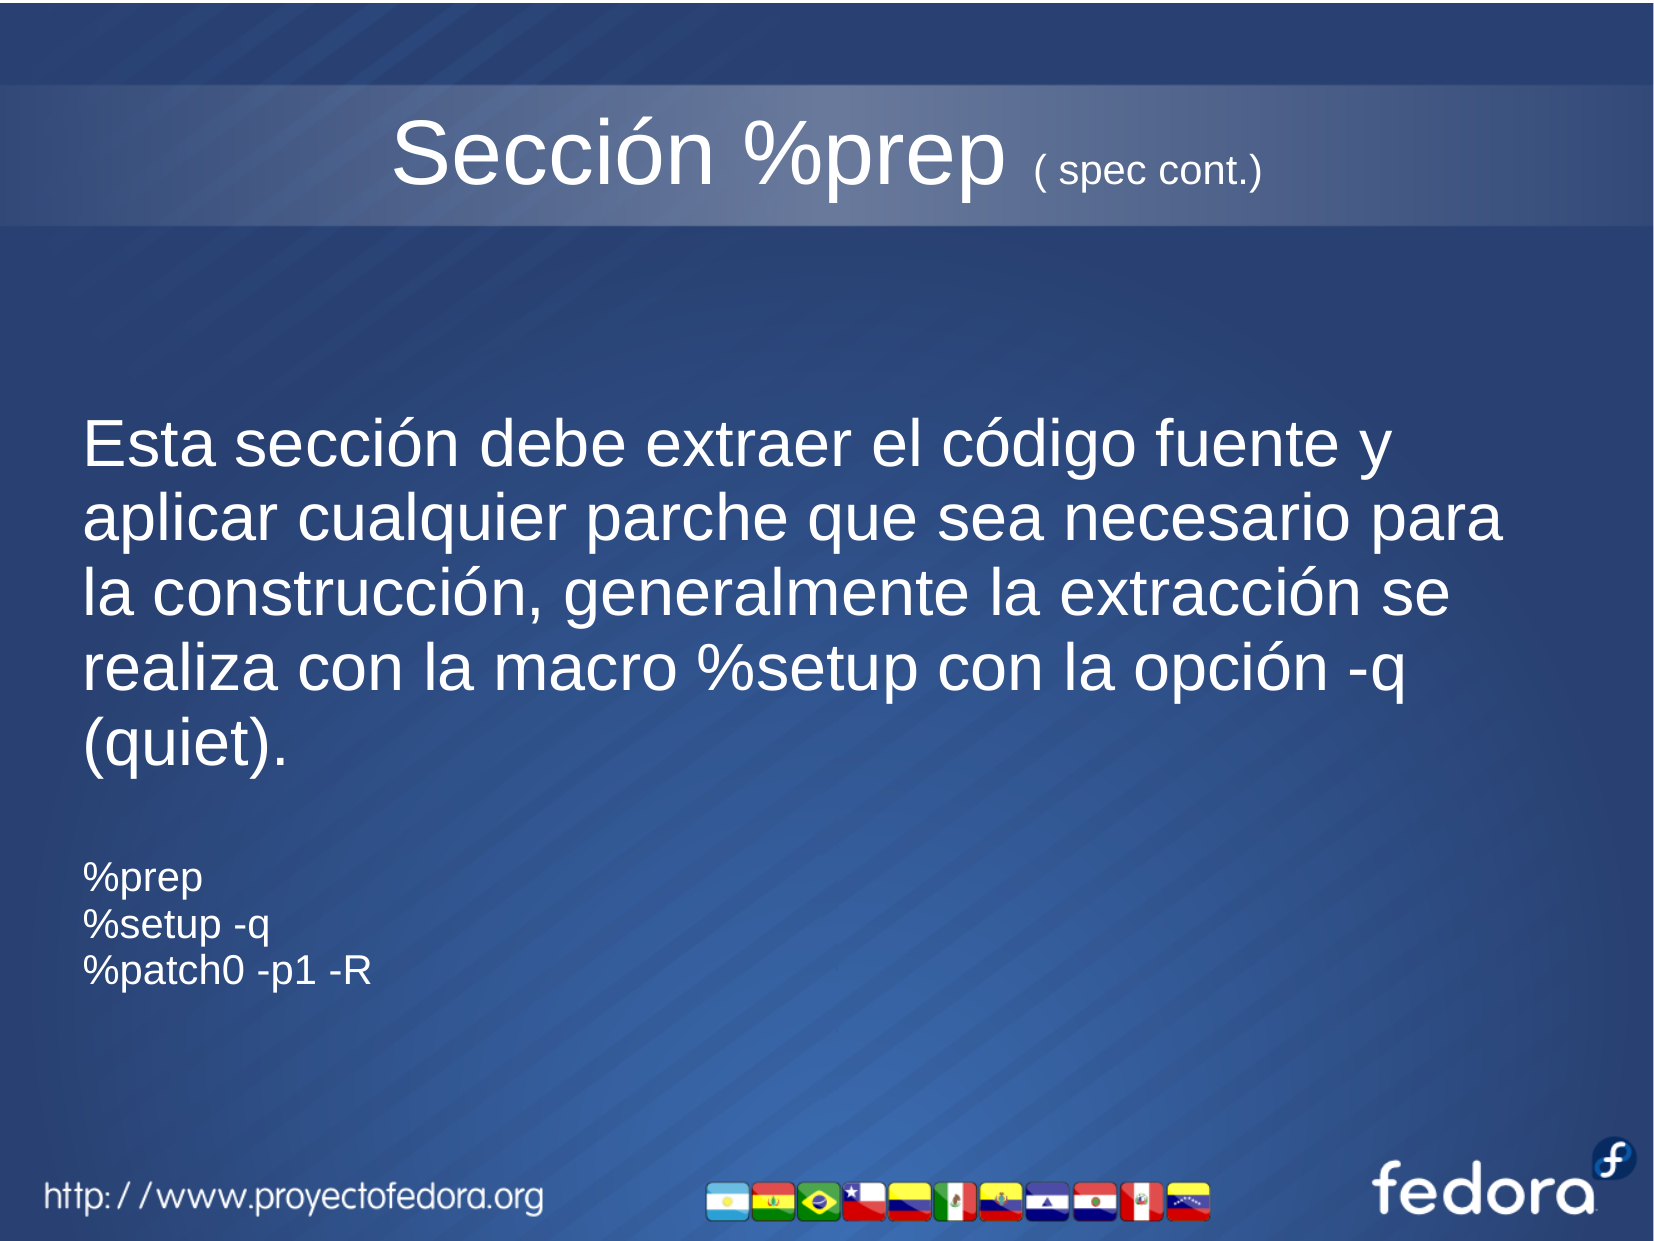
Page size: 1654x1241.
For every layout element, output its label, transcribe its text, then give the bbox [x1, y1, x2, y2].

title Sección %prep ( spec cont.) [82, 56, 1571, 250]
picture [0, 3, 1654, 1241]
subtitle Esta sección debe extraer el código fuente y aplicar cualquier parche que sea necesario para la construcción, generalmente la extracción se realiza con la macro %setup con la opción -q (quiet). %prep %setup -q %patch0 -p1 -R [82, 290, 1571, 1109]
